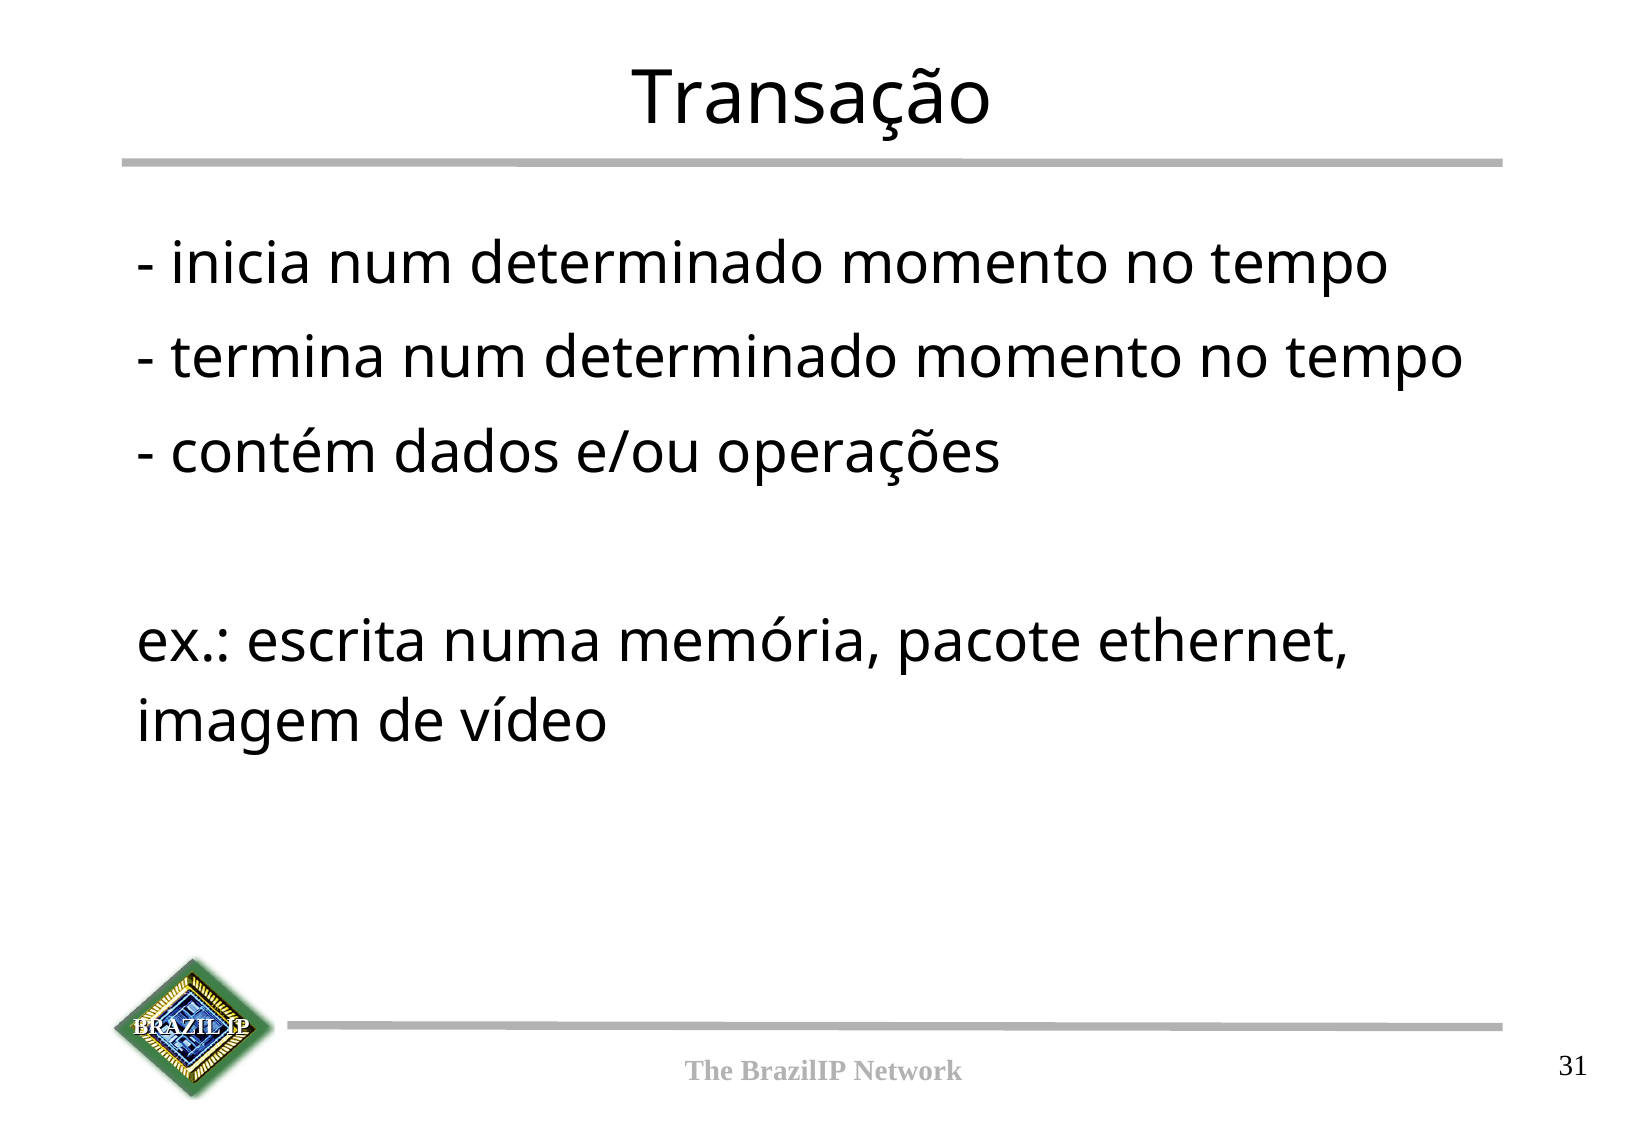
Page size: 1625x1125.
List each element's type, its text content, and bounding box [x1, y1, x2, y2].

title Transação [121, 41, 1503, 147]
picture [108, 953, 275, 1100]
list - inicia num determinado momento no tempo - termina num determinado momento no tempo - contém dados e/ou operações ex.: escrita numa memória, pacote ethernet, imagem de vídeo [121, 212, 1541, 943]
